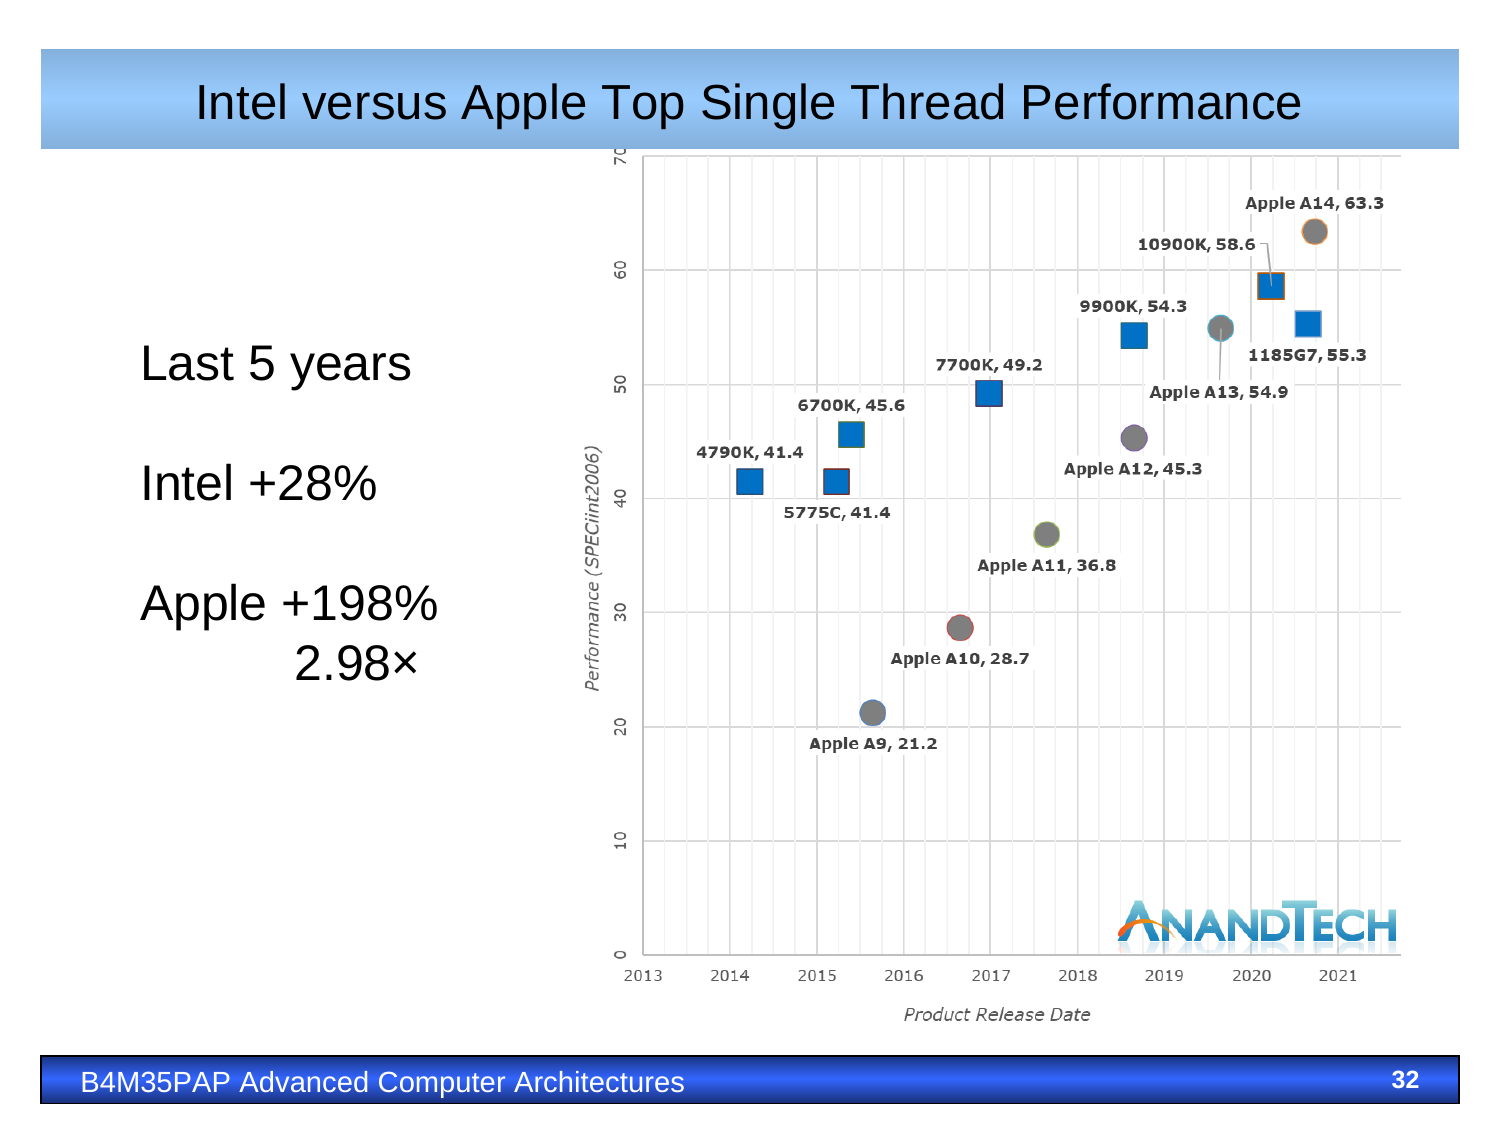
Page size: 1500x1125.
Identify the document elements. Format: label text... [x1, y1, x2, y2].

text_box Last 5 years Intel +28% Apple +198% 2.98× [125, 322, 502, 768]
picture [561, 149, 1431, 1037]
title Intel versus Apple Top Single Thread Performance [41, 49, 1459, 149]
